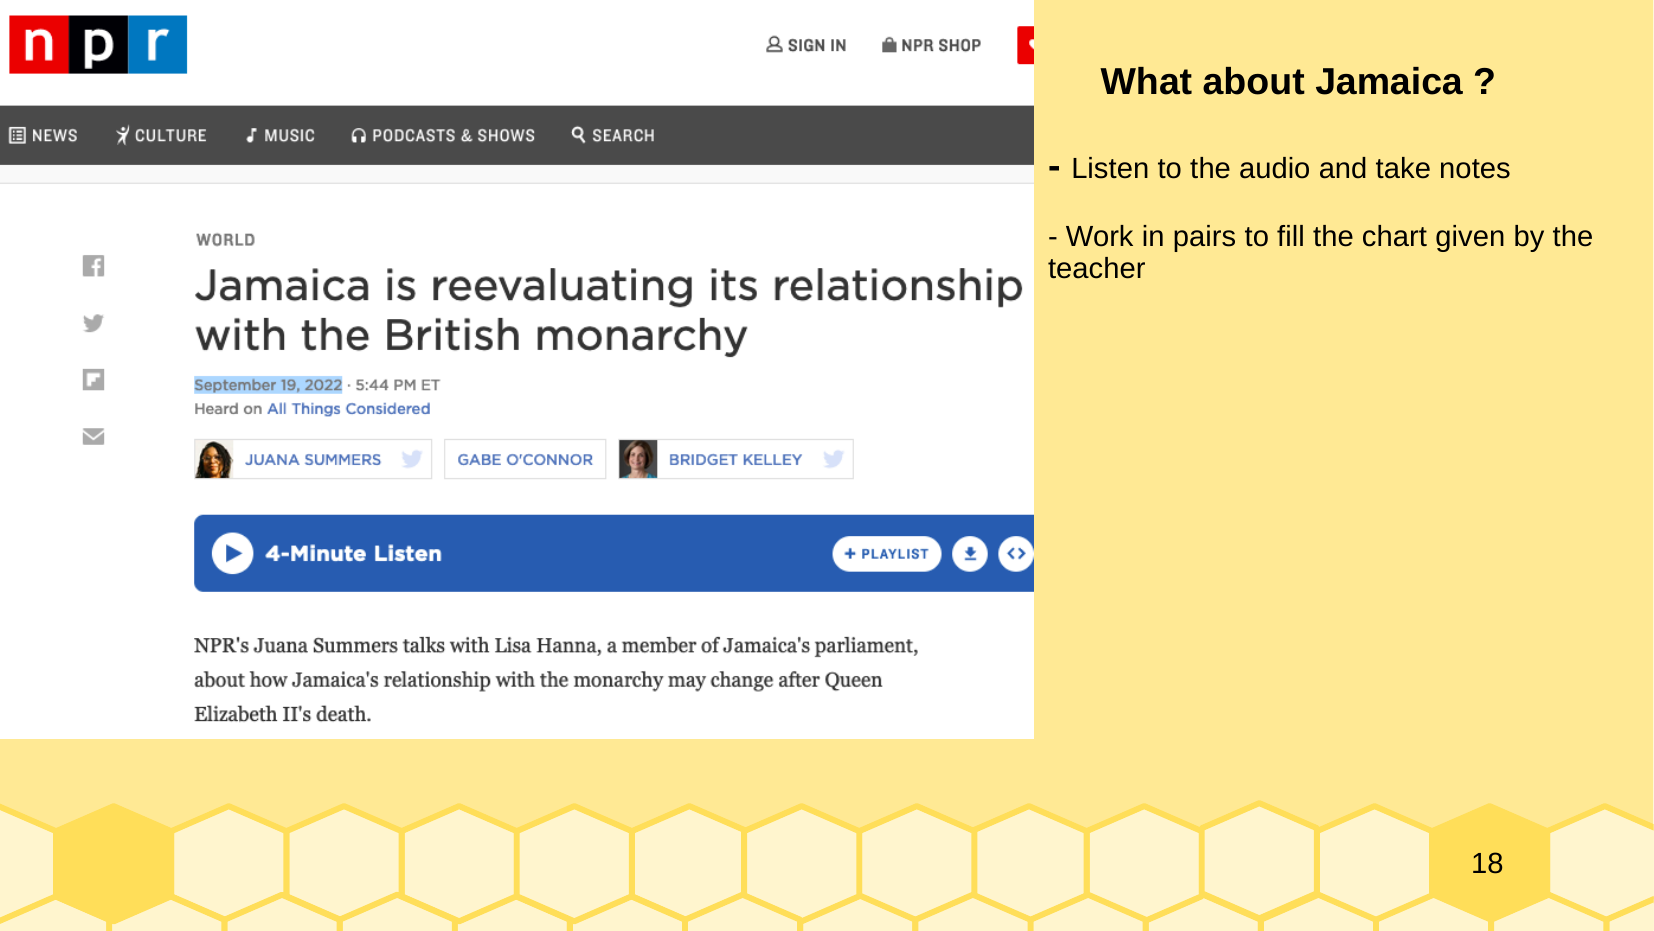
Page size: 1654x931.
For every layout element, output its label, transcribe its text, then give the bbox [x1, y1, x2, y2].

text_box What about Jamaica ? - Listen to the audio and take notes - Work in pairs to fill the chart given by the teacher [1033, 53, 1654, 419]
picture [0, 0, 1034, 739]
